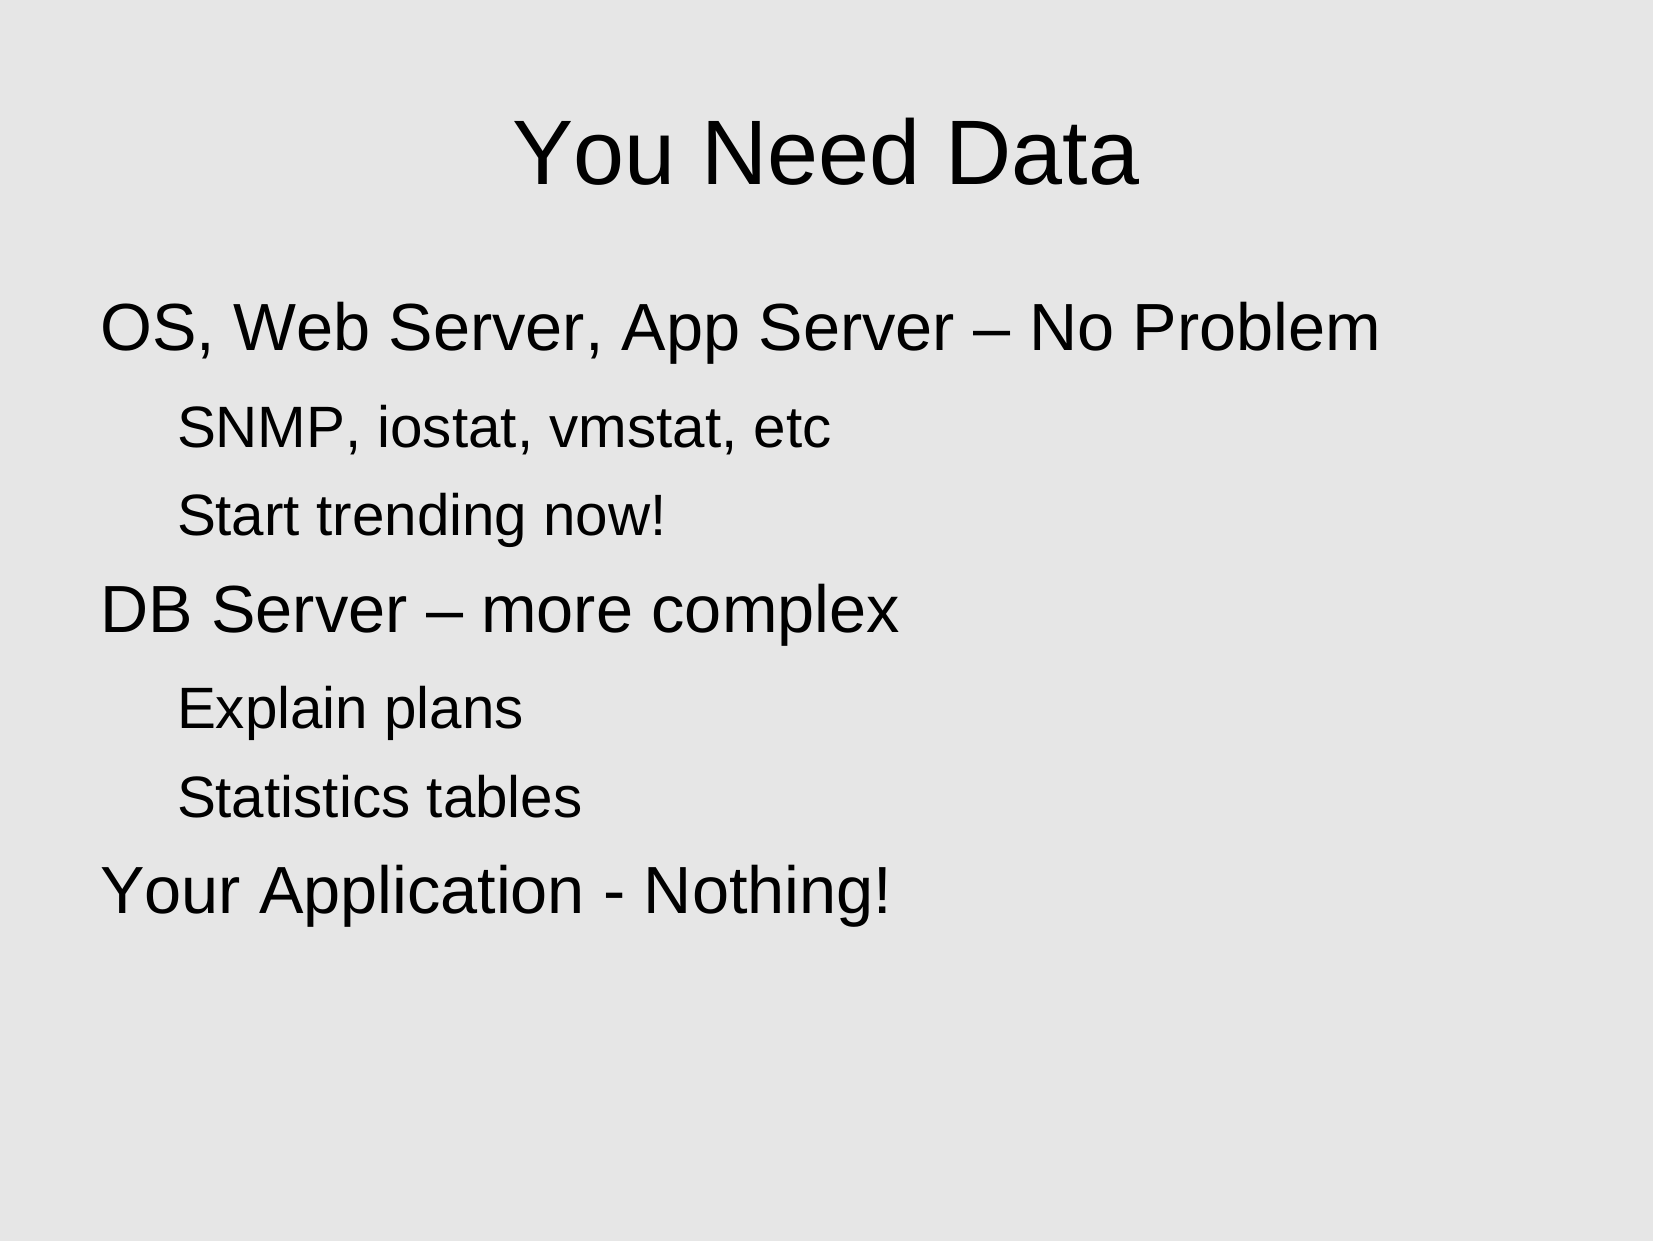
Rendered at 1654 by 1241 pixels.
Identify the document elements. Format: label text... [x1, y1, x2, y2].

list OS, Web Server, App Server – No Problem SNMP, iostat, vmstat, etc Start trending now! DB Server – more complex Explain plans Statistics tables Your Application - Nothing! [82, 290, 1571, 1109]
title You Need Data [82, 49, 1571, 257]
